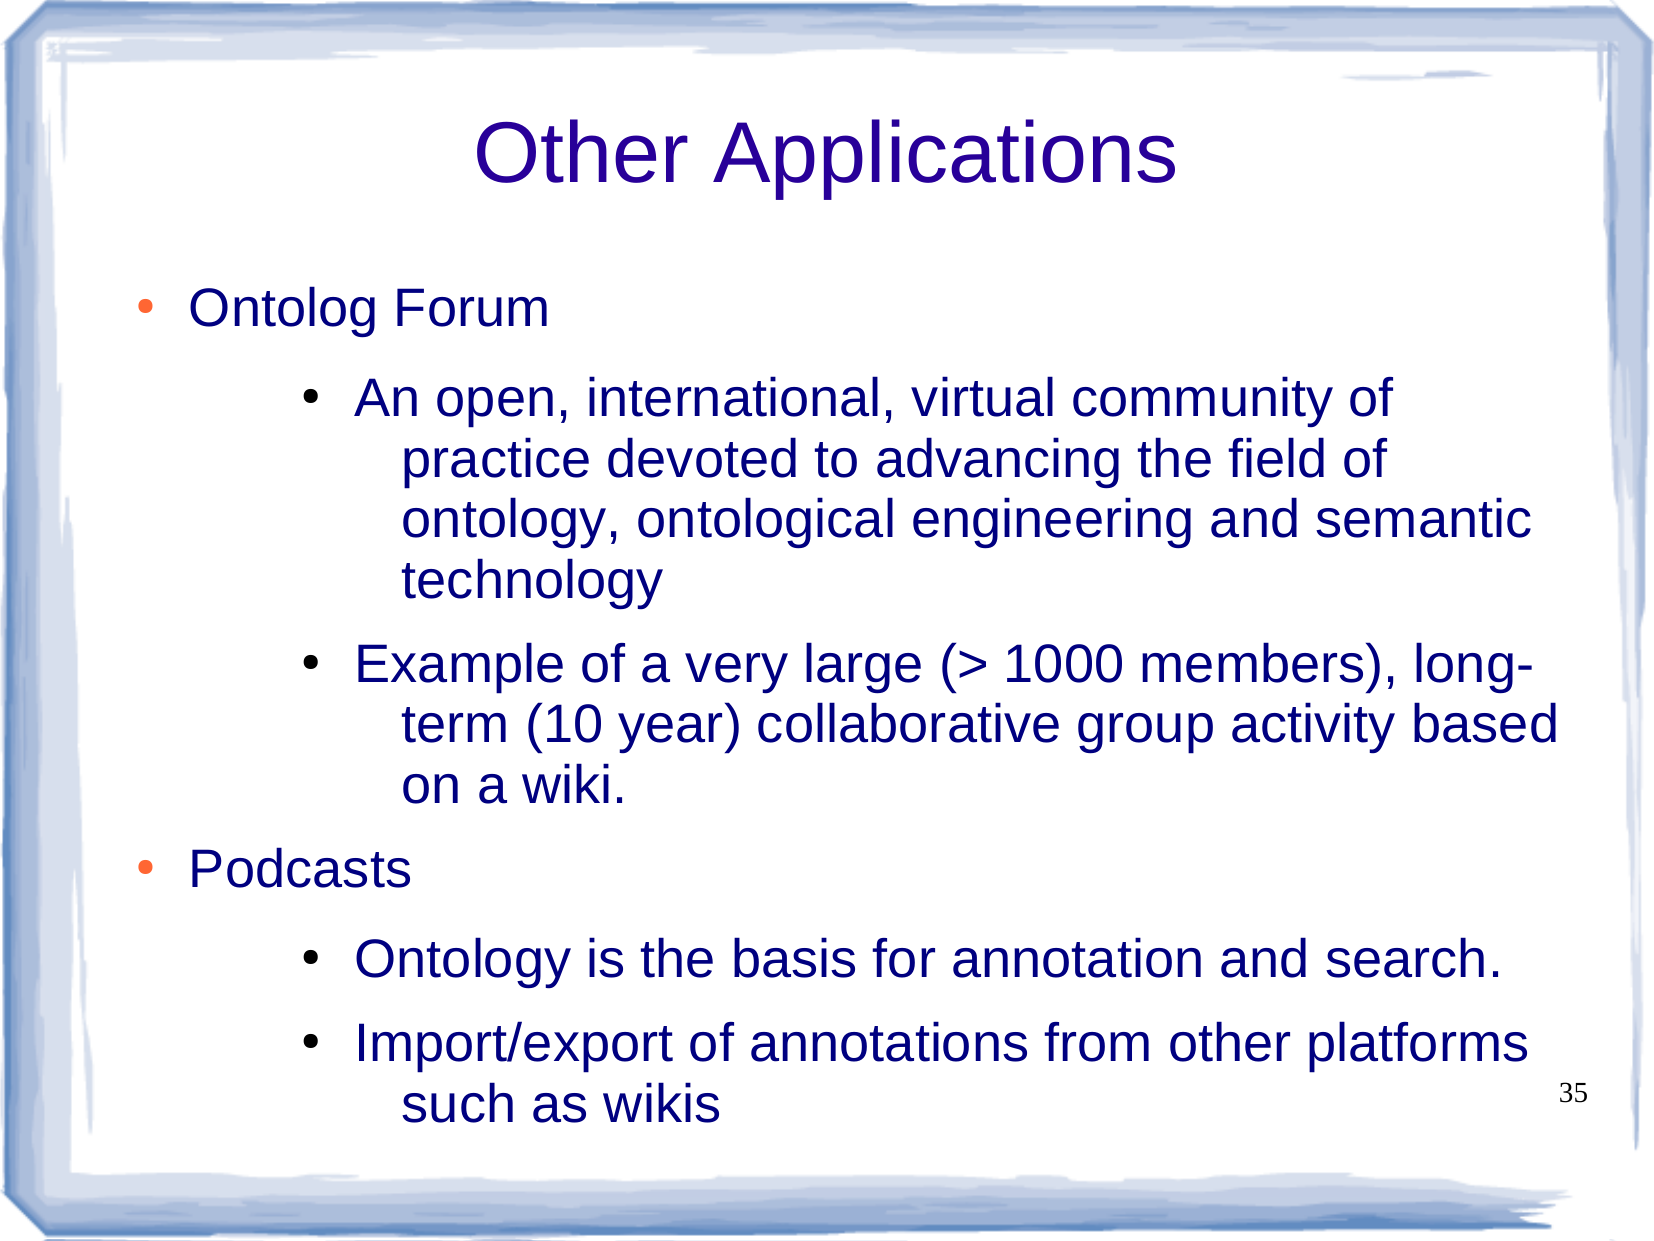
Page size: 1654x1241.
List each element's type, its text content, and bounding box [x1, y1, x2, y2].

picture [0, 0, 1654, 1241]
title Other Applications [82, 49, 1571, 257]
list Ontolog Forum An open, international, virtual community of practice devoted to advancing the field of ontology, ontological engineering and semantic technology Example of a very large (> 1000 members), long-term (10 year) collaborative group activity based on a wiki. Podcasts Ontology is the basis for annotation and search. Import/export of annotations from other platforms such as wikis [118, 277, 1571, 1134]
